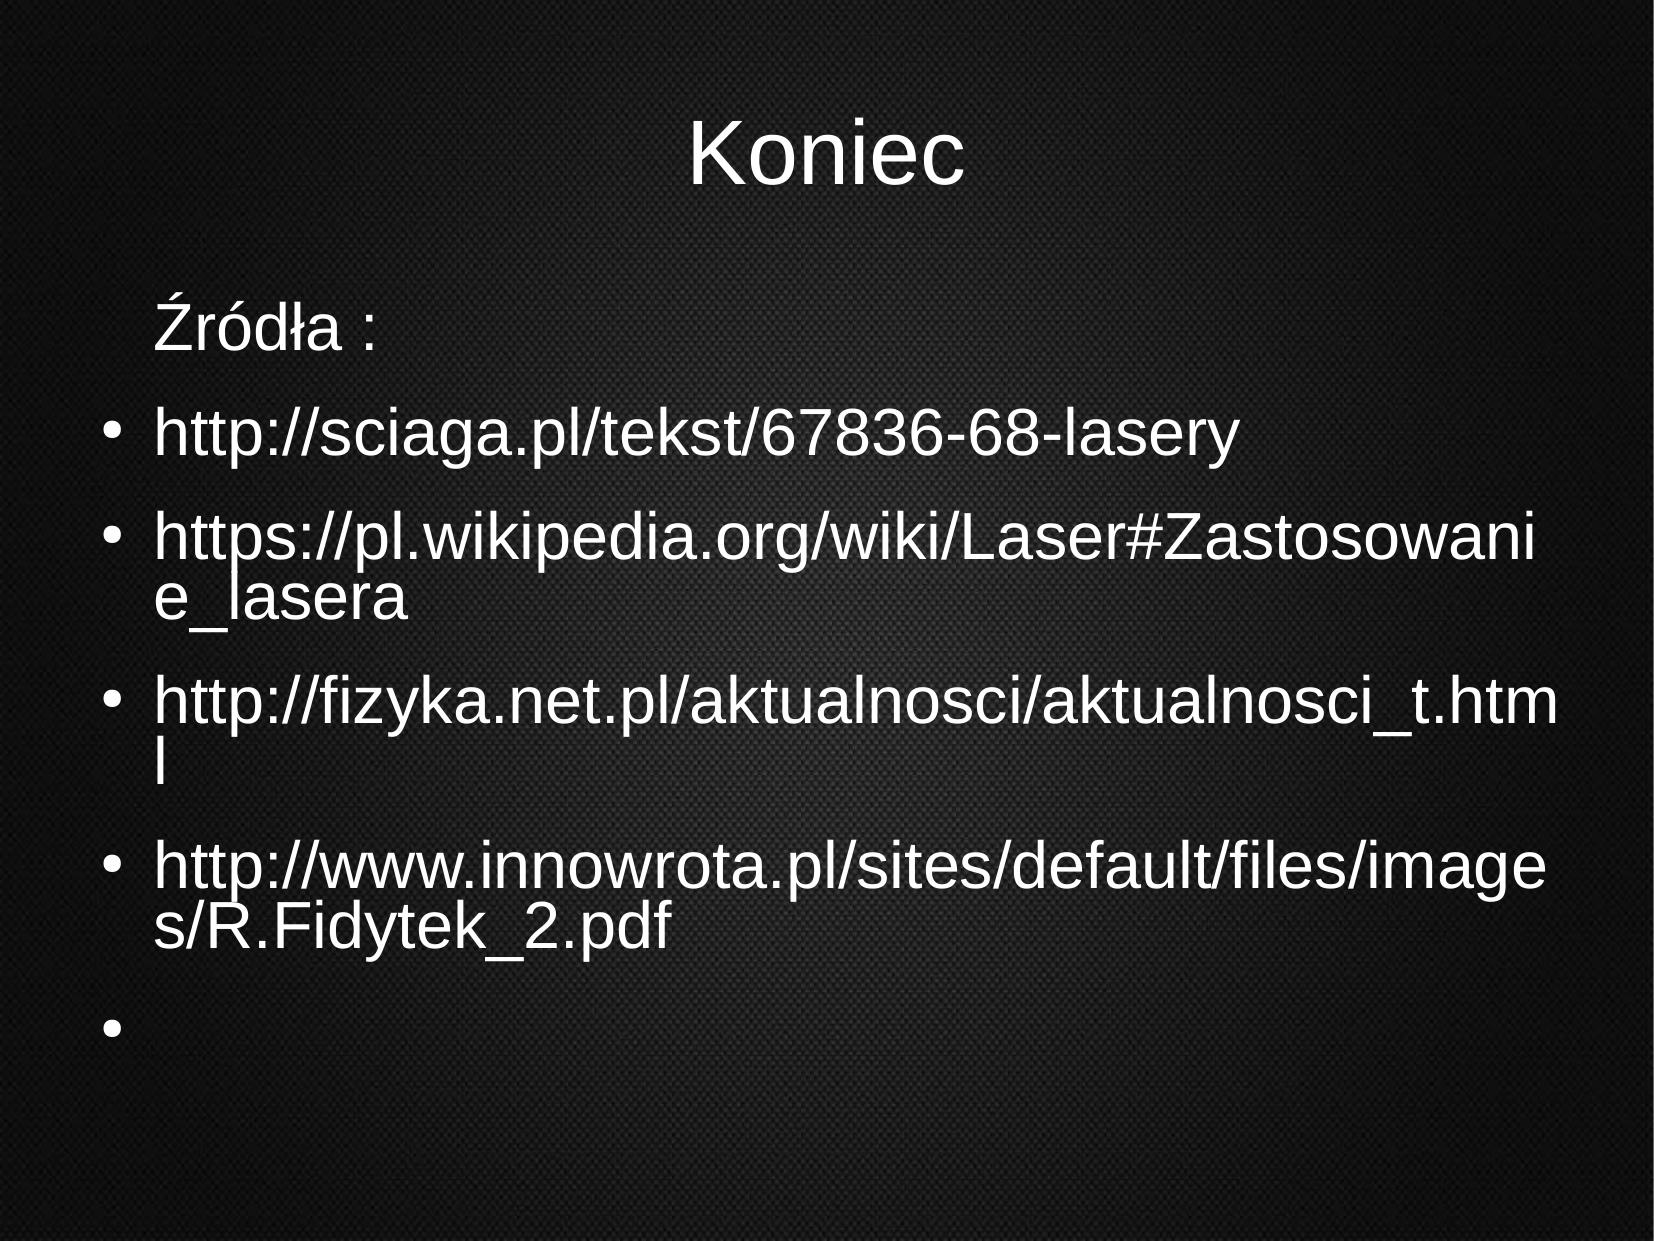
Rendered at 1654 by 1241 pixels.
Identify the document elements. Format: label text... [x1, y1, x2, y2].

list Źródła : http://sciaga.pl/tekst/67836-68-lasery https://pl.wikipedia.org/wiki/Laser#Zastosowanie_lasera http://fizyka.net.pl/aktualnosci/aktualnosci_t.html http://www.innowrota.pl/sites/default/files/images/R.Fidytek_2.pdf [82, 290, 1571, 1010]
title Koniec [82, 49, 1571, 257]
picture [0, 0, 1654, 1241]
